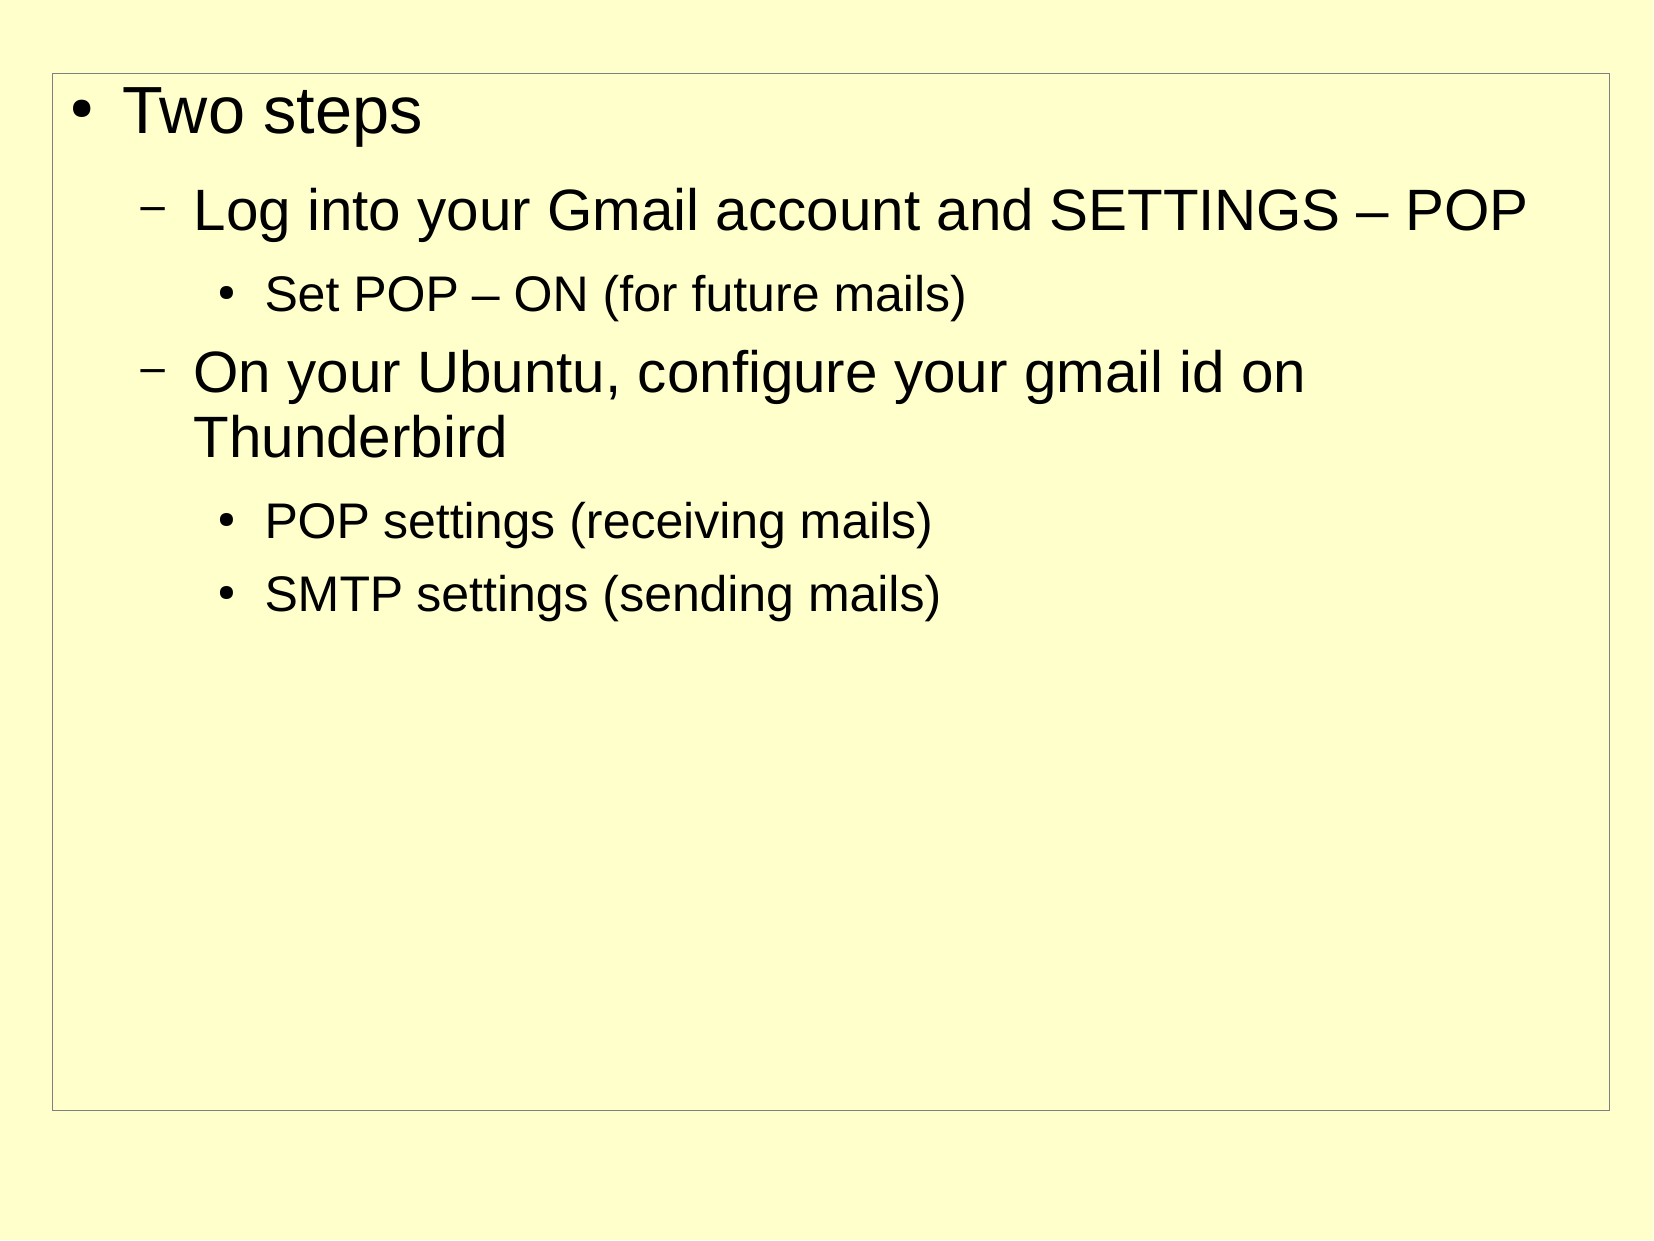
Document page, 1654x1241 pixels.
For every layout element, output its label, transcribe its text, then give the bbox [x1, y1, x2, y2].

list Two steps Log into your Gmail account and SETTINGS – POP Set POP – ON (for future mails) On your Ubuntu, configure your gmail id on Thunderbird POP settings (receiving mails) SMTP settings (sending mails) [52, 73, 1610, 1111]
